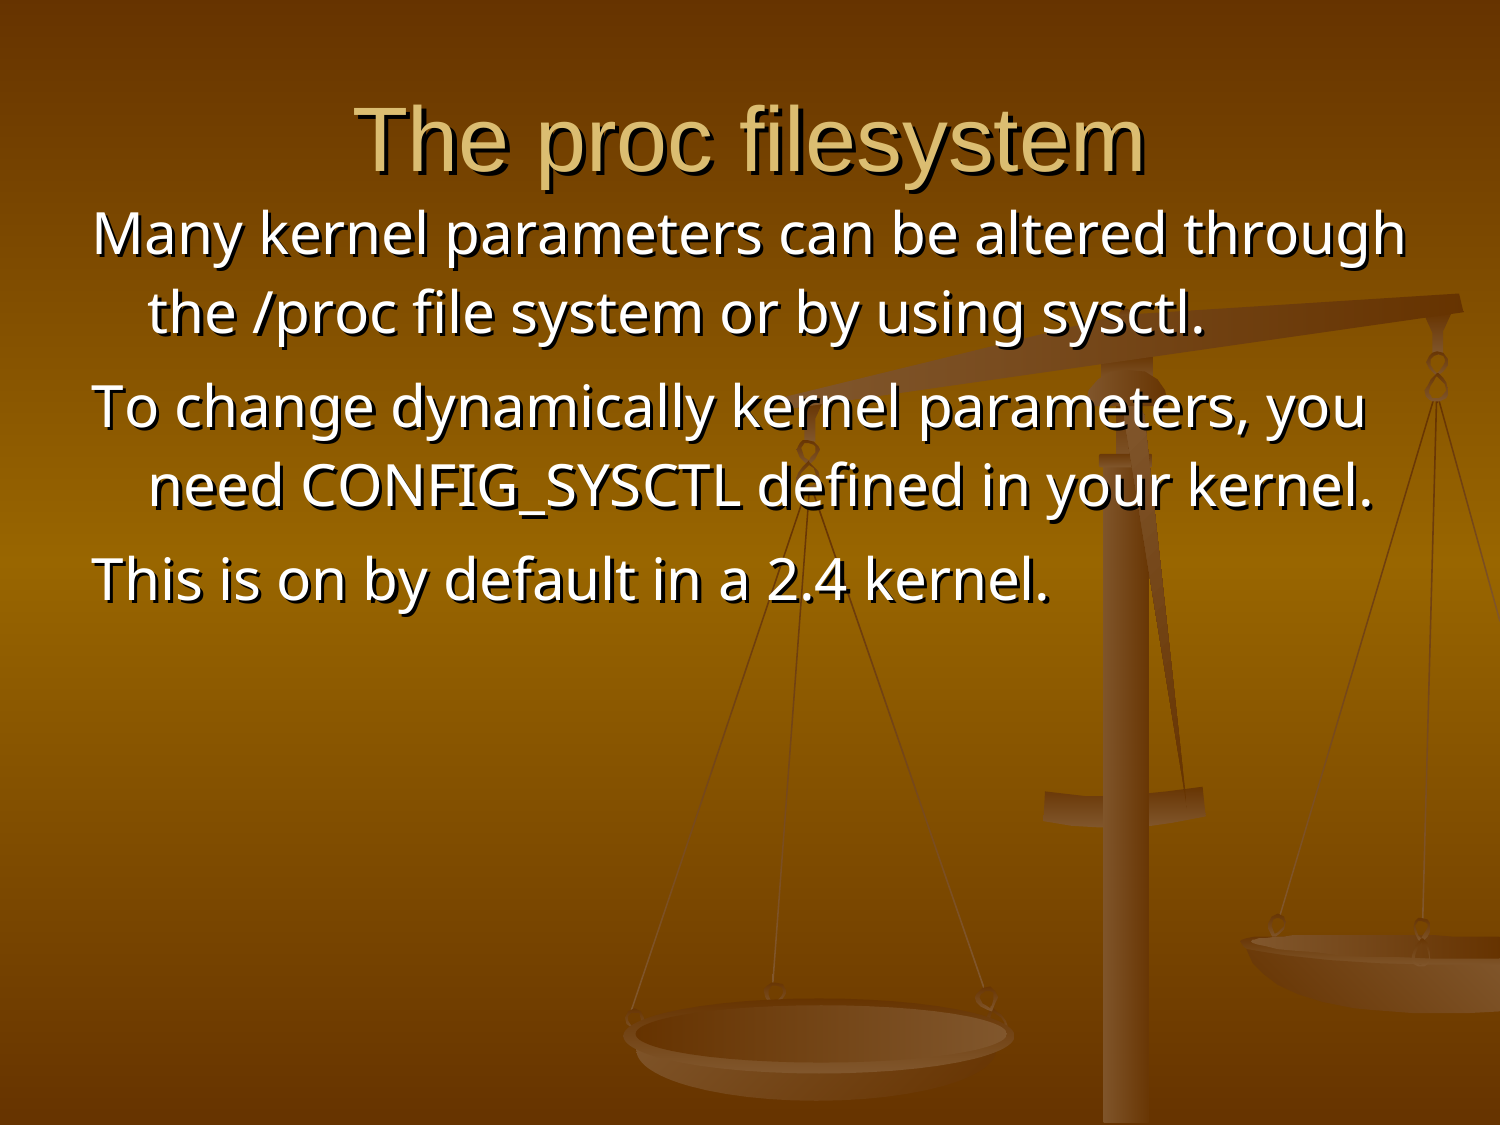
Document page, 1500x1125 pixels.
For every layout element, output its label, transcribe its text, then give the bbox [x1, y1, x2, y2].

list Many kernel parameters can be altered through the /proc file system or by using sysctl. To change dynamically kernel parameters, you need CONFIG_SYSCTL defined in your kernel. This is on by default in a 2.4 kernel. [76, 184, 1427, 1071]
title The proc filesystem [75, 45, 1426, 234]
